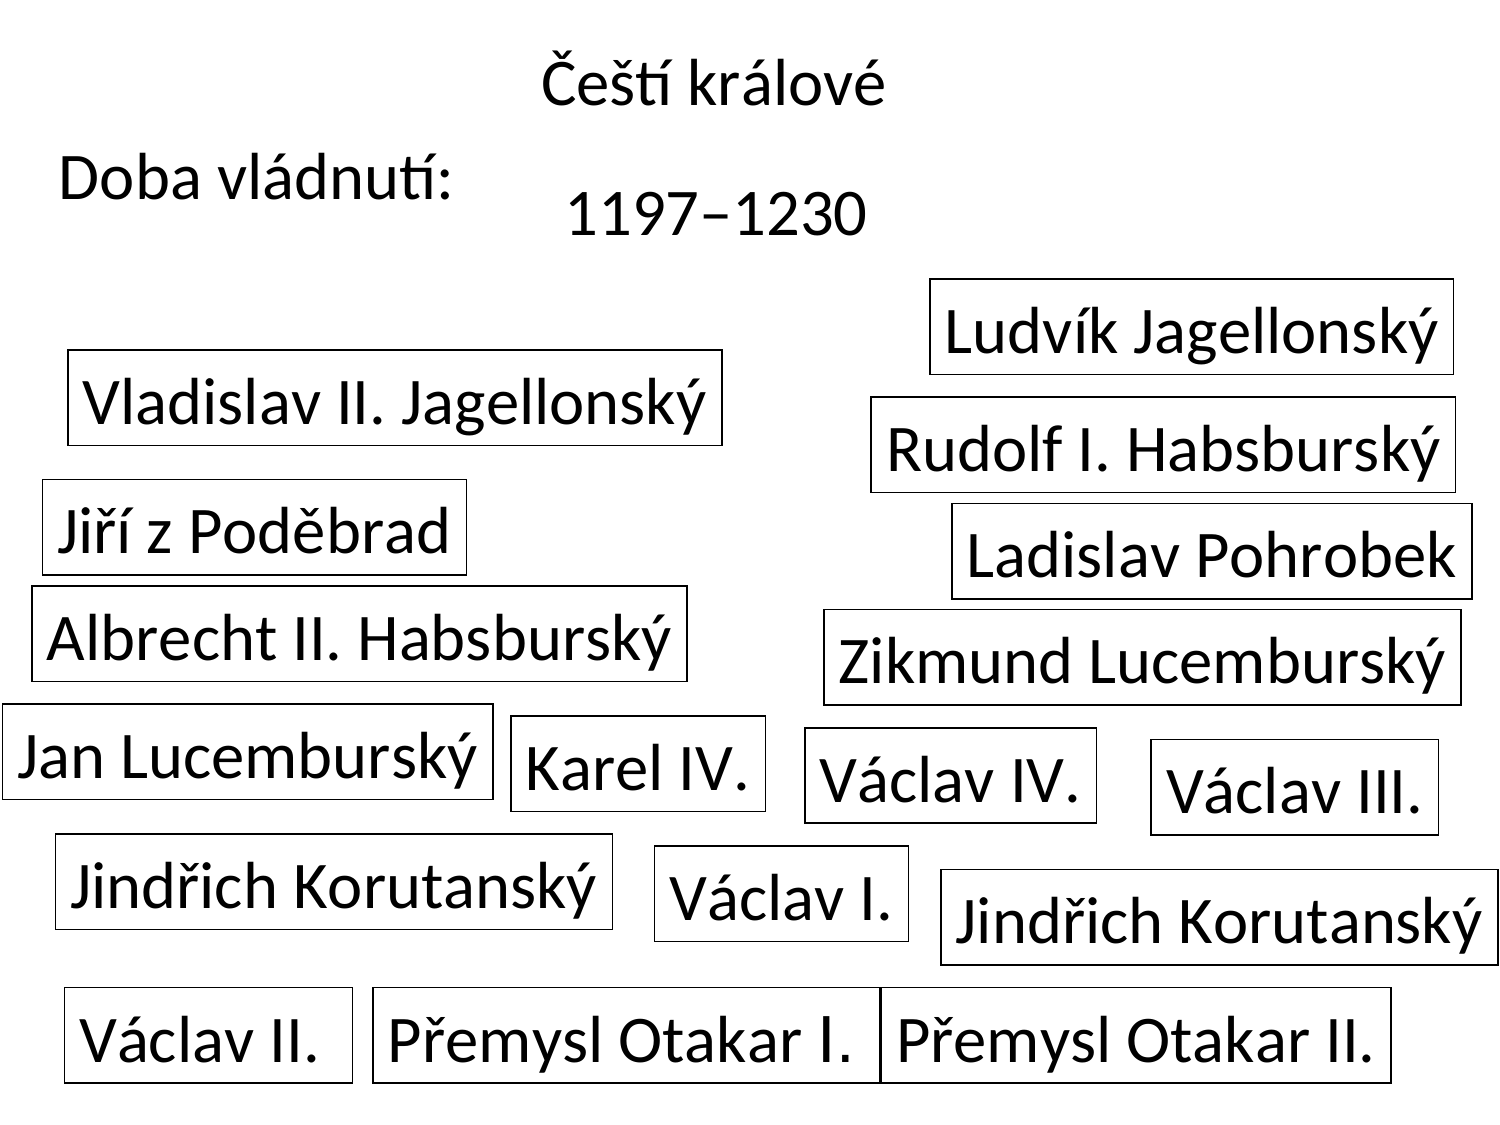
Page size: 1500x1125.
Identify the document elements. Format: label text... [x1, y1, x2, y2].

text_box Václav III. [1151, 739, 1439, 835]
text_box Přemysl Otakar I. [373, 987, 881, 1084]
text_box Čeští králové [526, 30, 903, 127]
text_box Albrecht II. Habsburský [32, 586, 687, 682]
text_box Ladislav Pohrobek [951, 503, 1473, 599]
text_box Rudolf I. Habsburský [871, 397, 1456, 493]
text_box Jan Lucemburský [2, 704, 493, 800]
text_box Doba vládnutí: [44, 125, 470, 221]
text_box Karel IV. [510, 716, 766, 812]
text_box Václav IV. [805, 727, 1097, 824]
text_box Zikmund Lucemburský [824, 609, 1462, 706]
text_box Václav II. [64, 987, 353, 1084]
text_box Jiří z Poděbrad [42, 479, 467, 576]
text_box Jindřich Korutanský [940, 869, 1498, 965]
text_box 1197–1230 [549, 160, 883, 257]
text_box Přemysl Otakar II. [881, 987, 1392, 1084]
text_box Ludvík Jagellonský [929, 278, 1454, 375]
text_box Václav I. [654, 846, 909, 942]
text_box Vladislav II. Jagellonský [68, 349, 722, 446]
text_box Jindřich Korutanský [55, 834, 613, 930]
